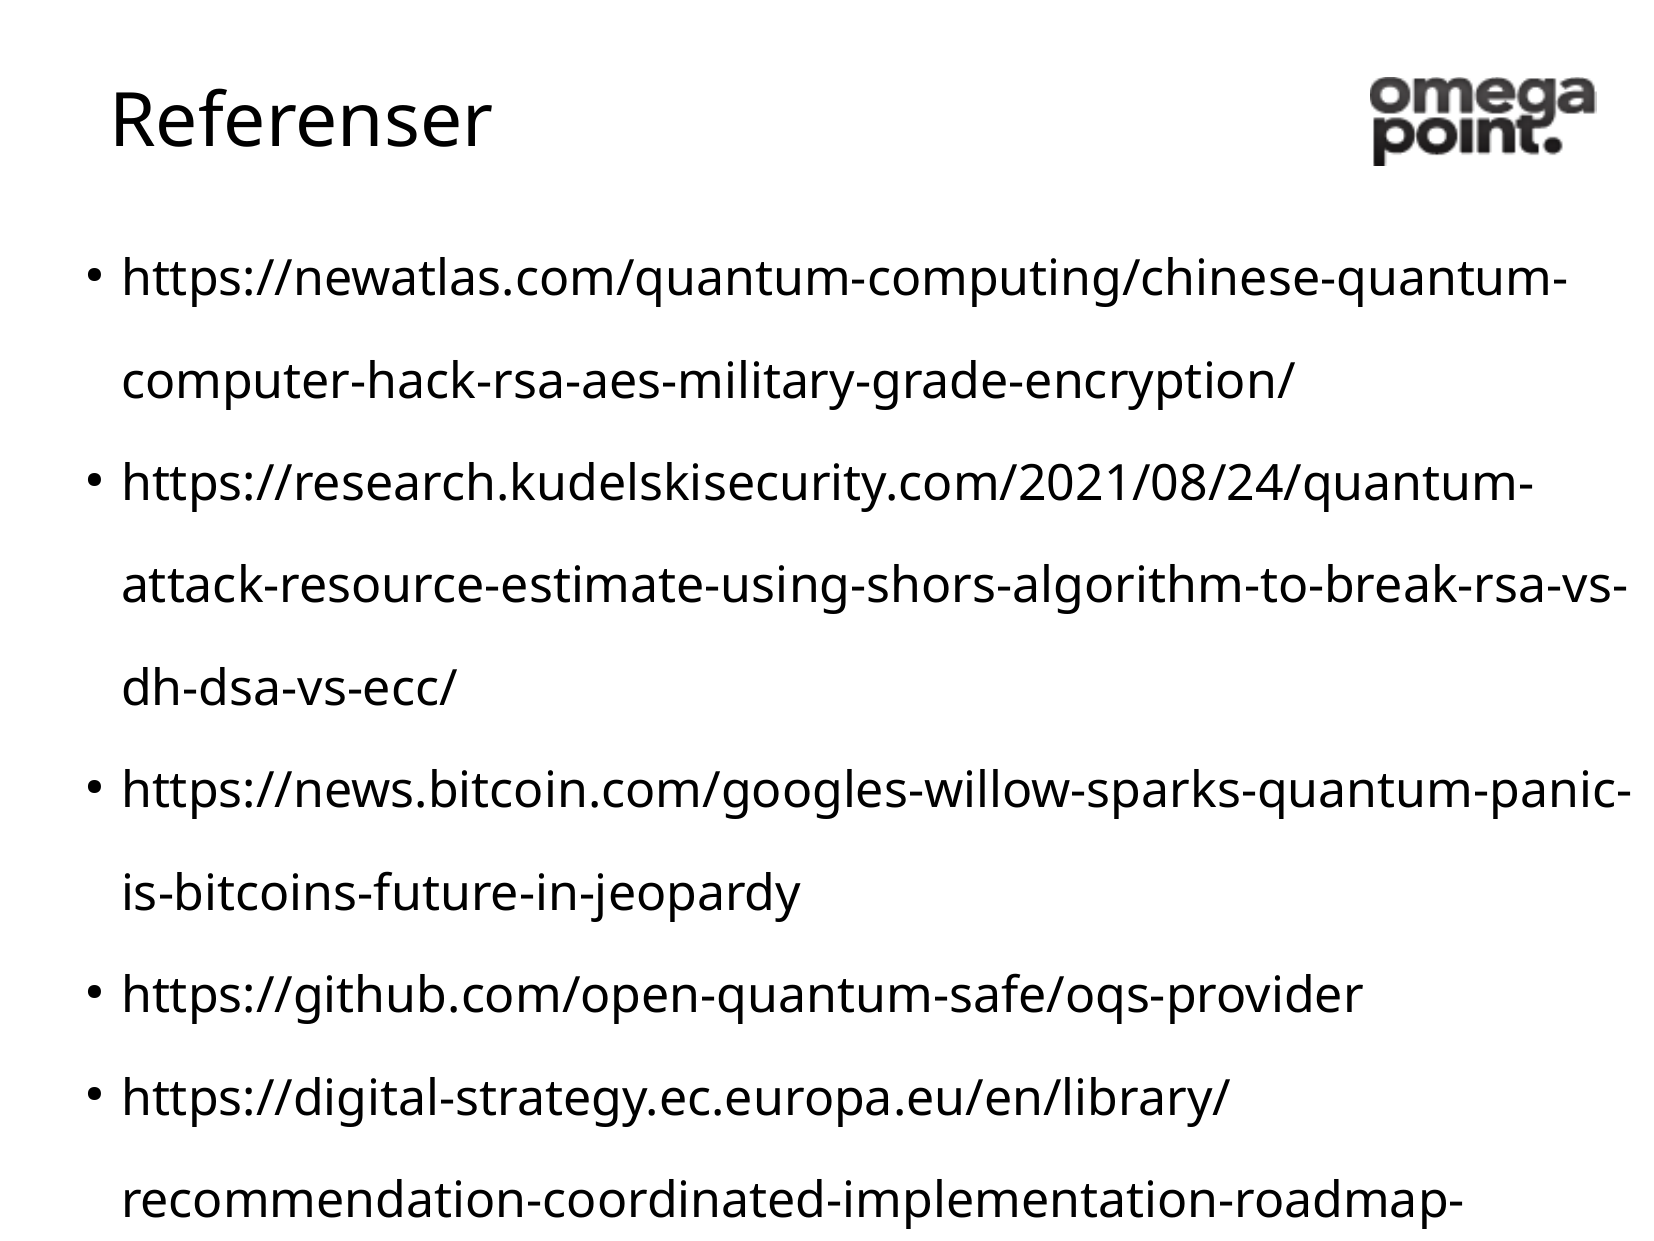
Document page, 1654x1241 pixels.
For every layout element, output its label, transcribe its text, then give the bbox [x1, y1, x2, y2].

picture [1370, 77, 1597, 166]
text_box https://newatlas.com/quantum-computing/chinese-quantum-computer-hack-rsa-aes-military-grade-encryption/ https://research.kudelskisecurity.com/2021/08/24/quantum-attack-resource-estimate-using-shors-algorithm-to-break-rsa-vs-dh-dsa-vs-ecc/ https://news.bitcoin.com/googles-willow-sparks-quantum-panic-is-bitcoins-future-in-jeopardy https://github.com/open-quantum-safe/oqs-provider https://digital-strategy.ec.europa.eu/en/library/recommendation-coordinated-implementation-roadmap-transition-post-quantum-cryptography https://radar.cloudflare.com/adoption-and-usage?dateRange=52w [70, 200, 1654, 1241]
text_box Referenser [94, 59, 1219, 261]
